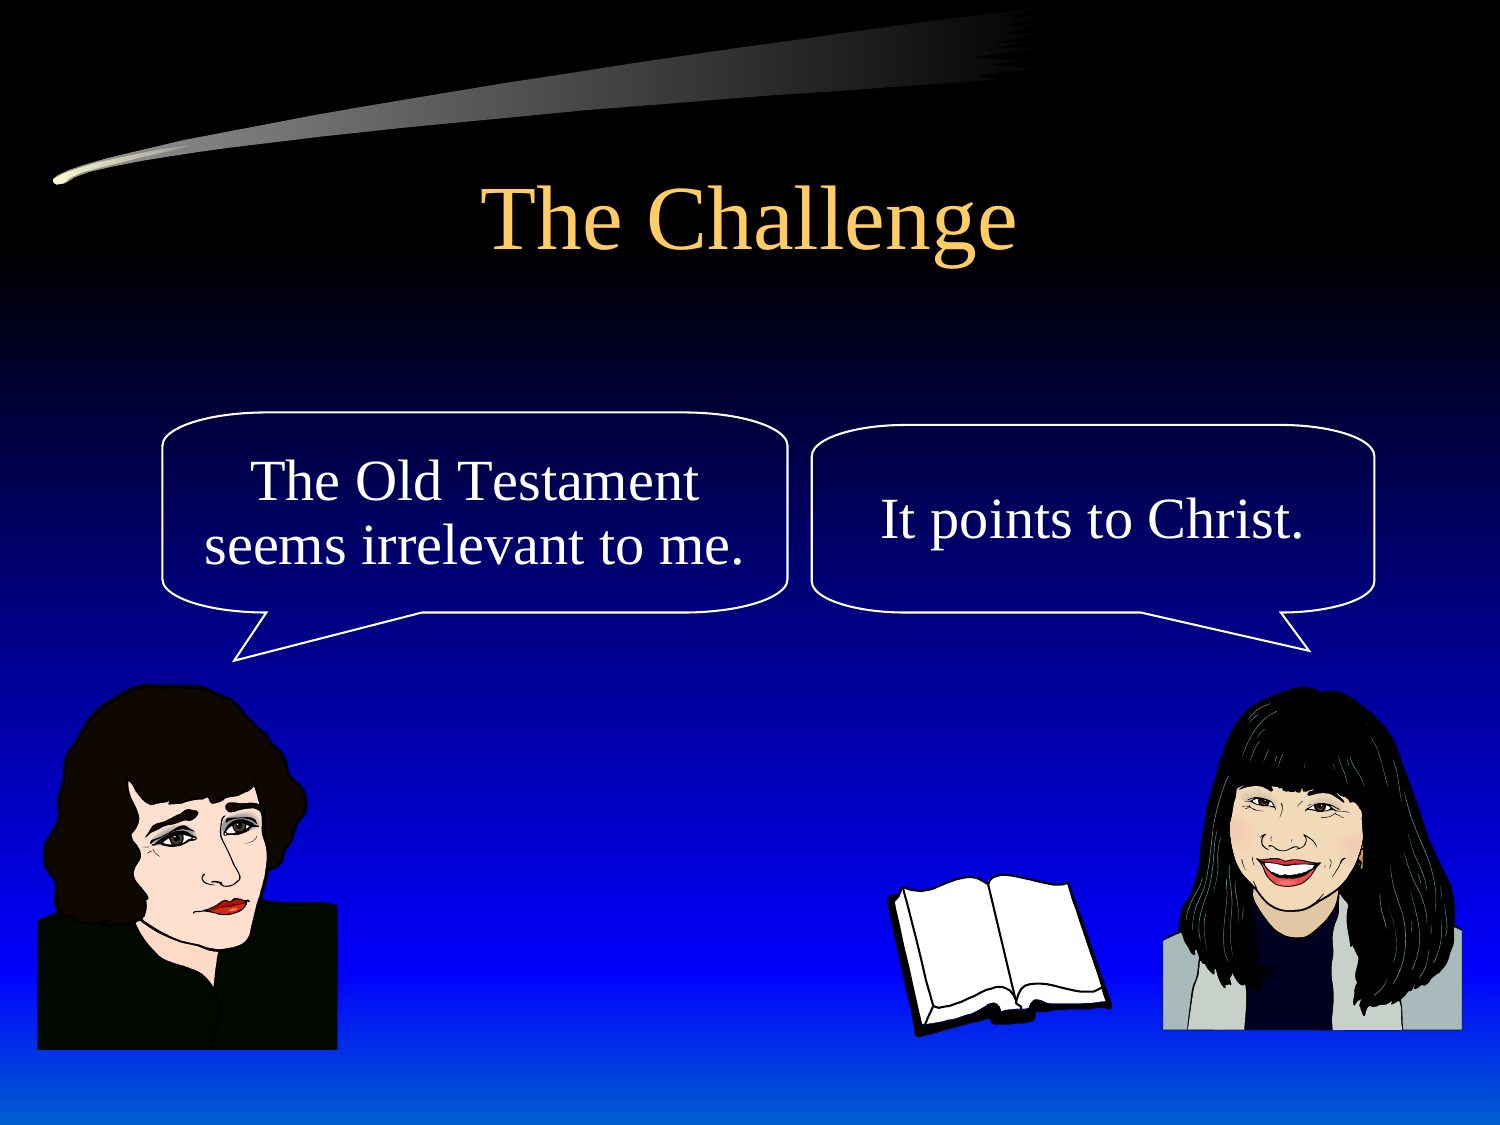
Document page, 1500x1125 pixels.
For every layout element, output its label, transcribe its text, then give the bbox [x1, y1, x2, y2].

text_box The Old Testament seems irrelevant to me. [162, 412, 788, 661]
text_box [896, 893, 931, 1023]
picture [37, 683, 338, 1051]
picture [1162, 686, 1463, 1031]
text_box [926, 988, 1020, 1026]
title The Challenge [112, 124, 1388, 313]
text_box [905, 879, 1011, 1006]
text_box [887, 893, 1113, 1038]
text_box It points to Christ. [811, 424, 1375, 651]
text_box [990, 876, 1106, 1010]
